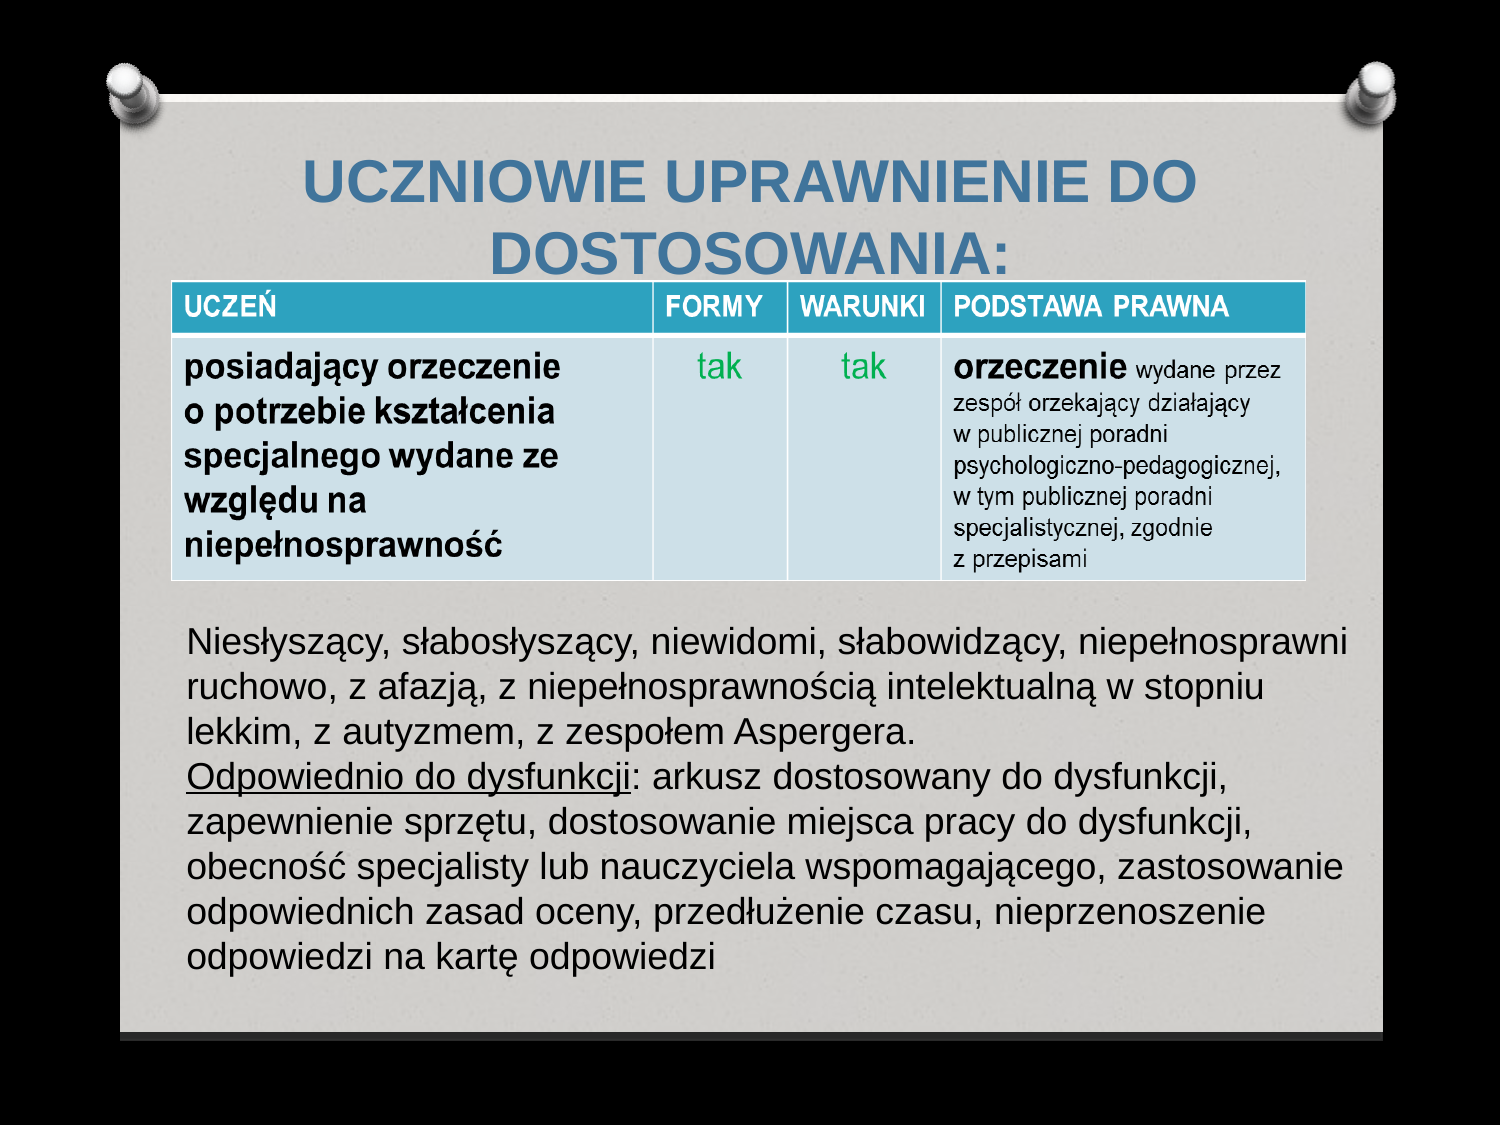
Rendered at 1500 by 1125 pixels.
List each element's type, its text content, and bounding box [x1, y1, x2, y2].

title UCZNIOWIE UPRAWNIENIE DO DOSTOSOWANIA: [179, 134, 1323, 240]
text_box Niesłyszący, słabosłyszący, niewidomi, słabowidzący, niepełnosprawni ruchowo, z afazją, z niepełnosprawnością intelektualną w stopniu lekkim, z autyzmem, z zespołem Aspergera. Odpowiednio do dysfunkcji: arkusz dostosowany do dysfunkcji, zapewnienie sprzętu, dostosowanie miejsca pracy do dysfunkcji, obecność specjalisty lub nauczyciela wspomagającego, zastosowanie odpowiednich zasad oceny, przedłużenie czasu, nieprzenoszenie odpowiedzi na kartę odpowiedzi [171, 609, 1377, 989]
picture [171, 278, 1306, 589]
